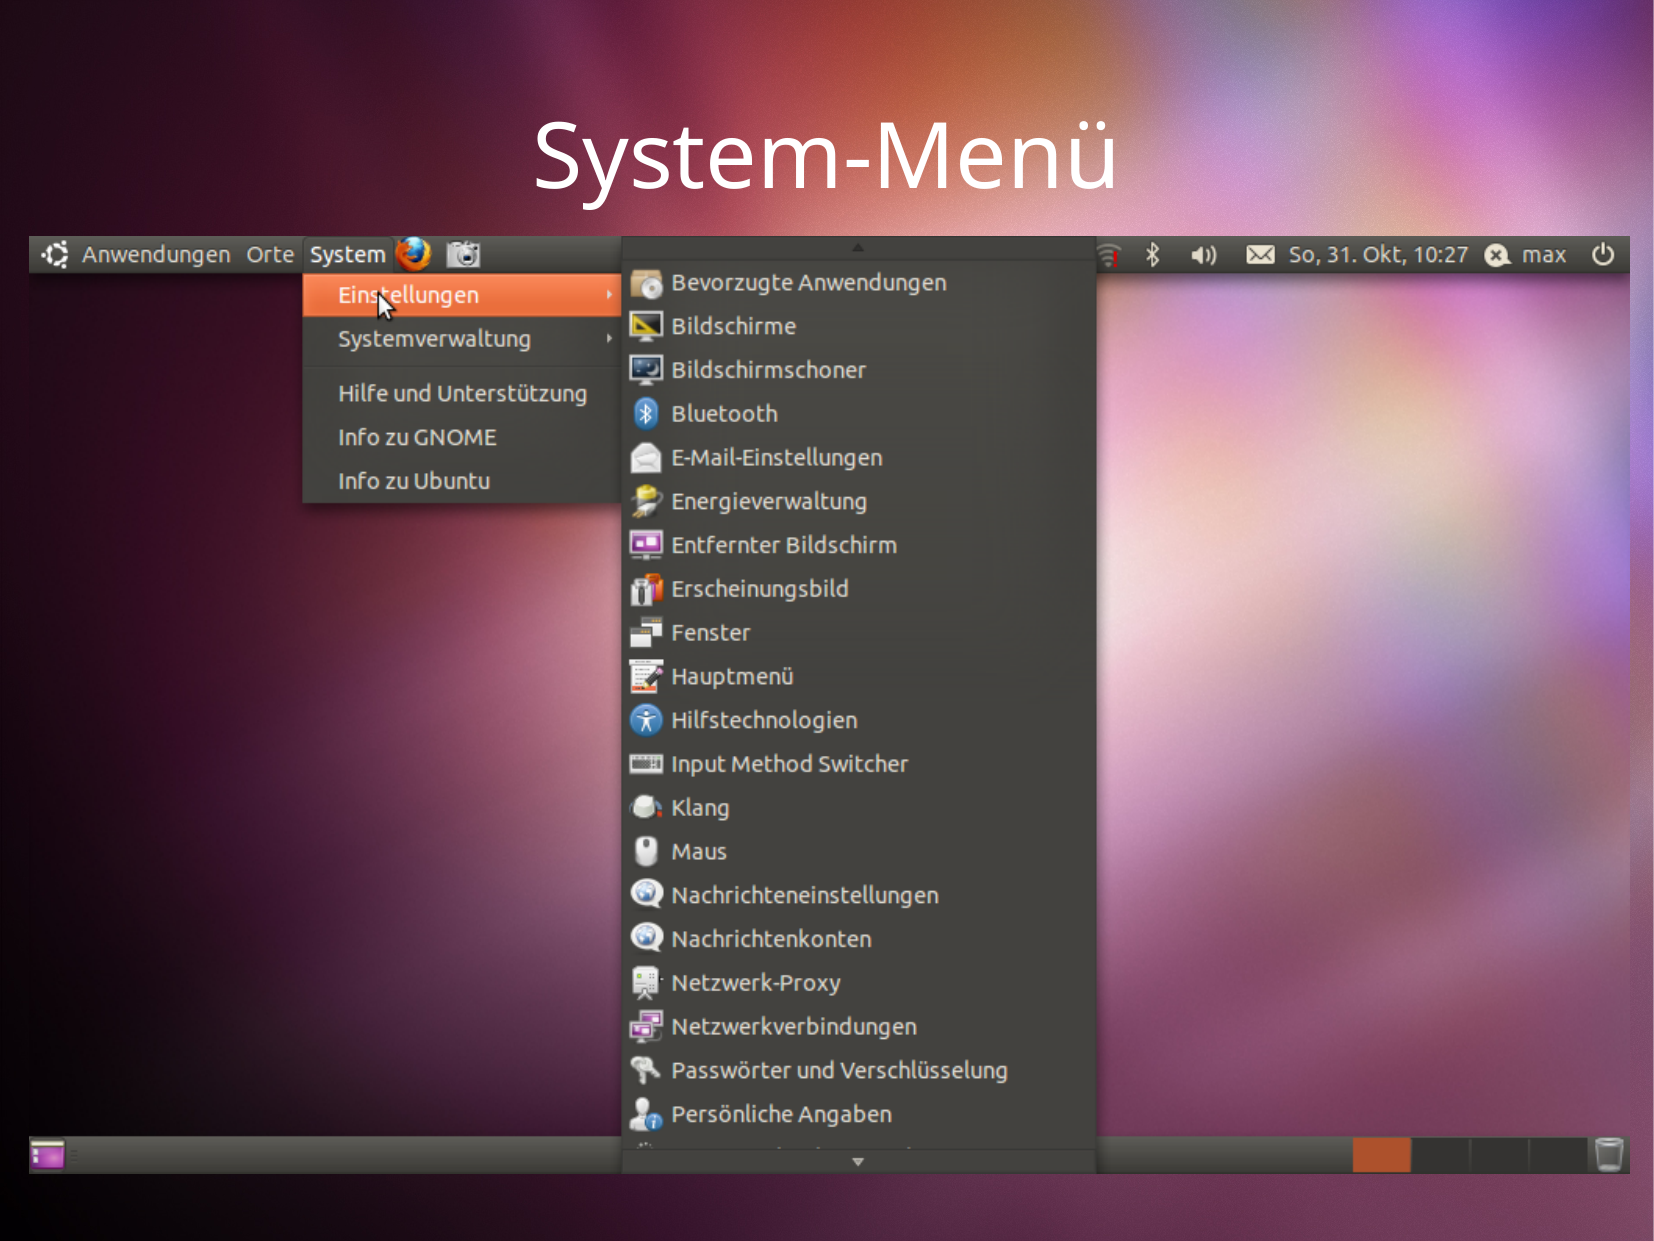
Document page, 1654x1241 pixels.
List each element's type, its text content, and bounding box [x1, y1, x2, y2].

title System-Menü [82, 49, 1571, 236]
picture [0, 0, 1654, 1241]
